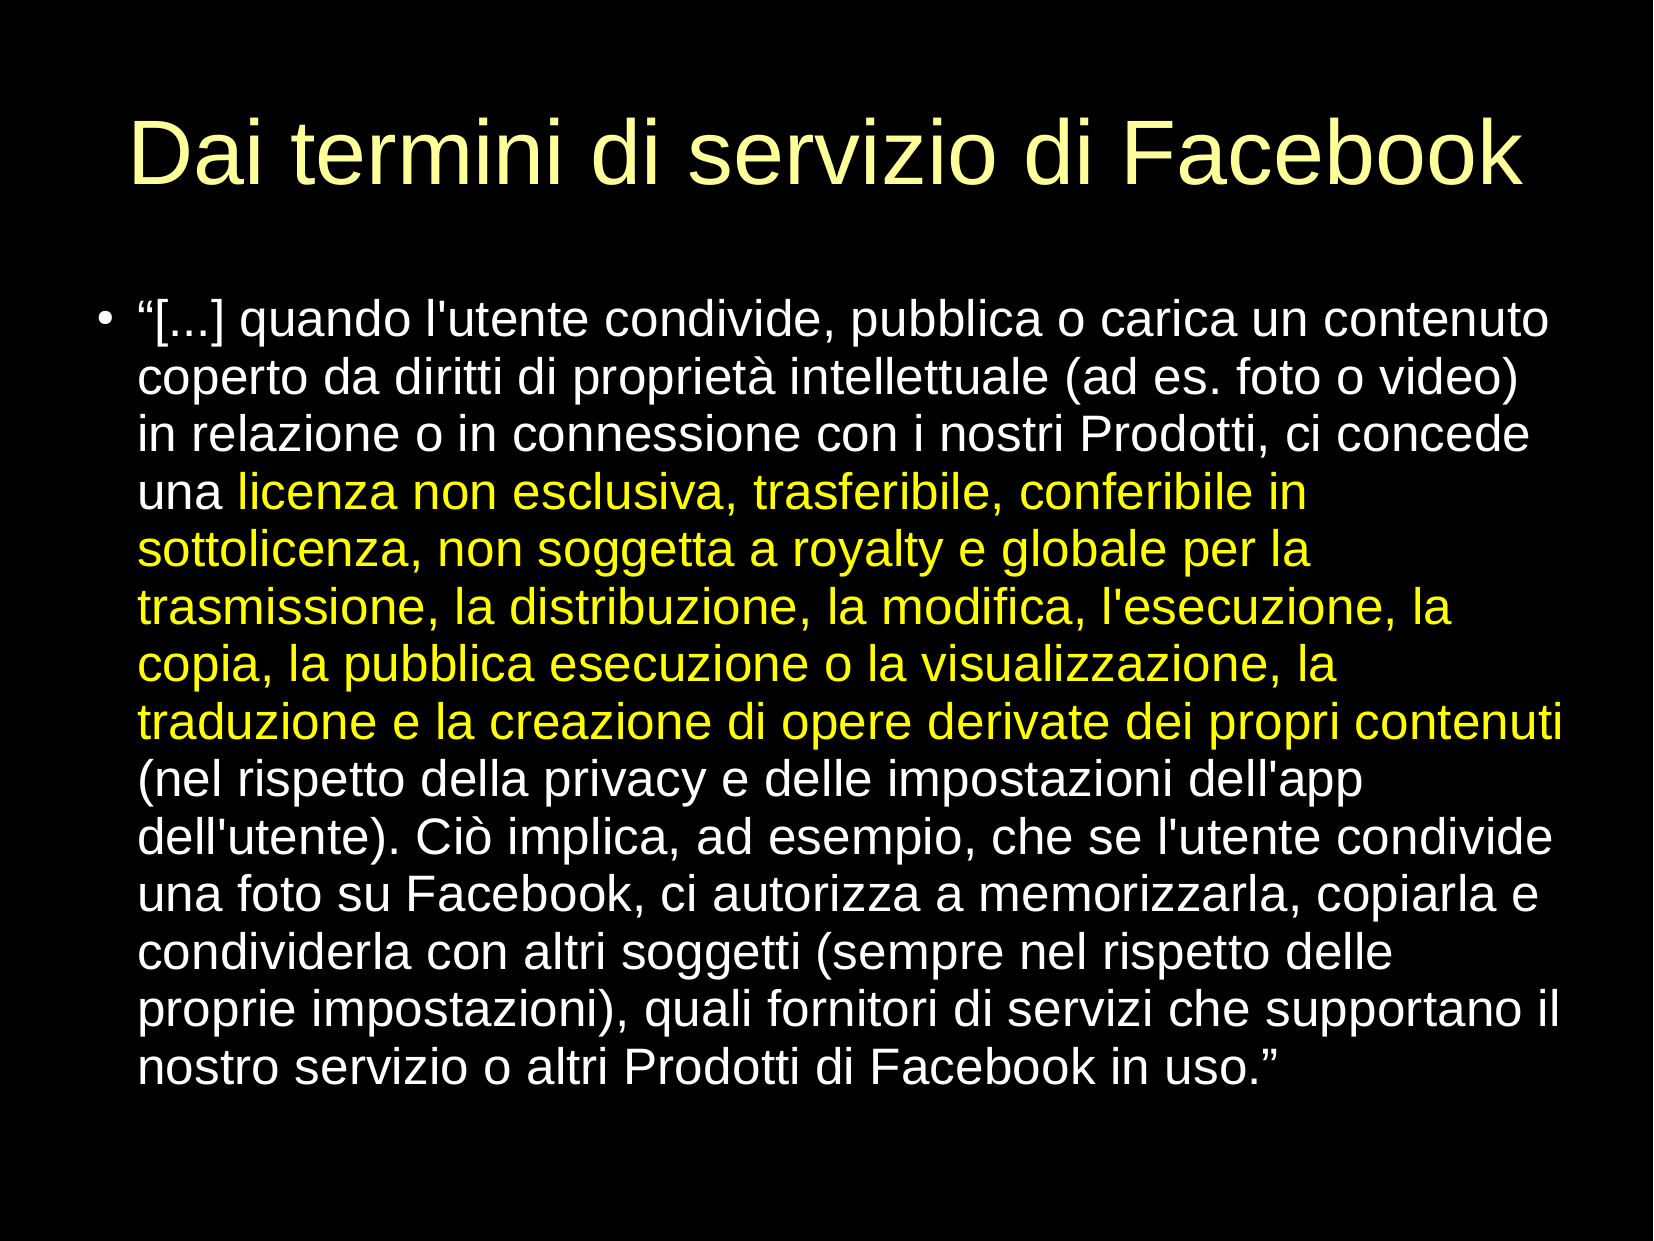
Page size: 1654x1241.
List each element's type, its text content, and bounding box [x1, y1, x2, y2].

list “[...] quando l'utente condivide, pubblica o carica un contenuto coperto da diritti di proprietà intellettuale (ad es. foto o video) in relazione o in connessione con i nostri Prodotti, ci concede una licenza non esclusiva, trasferibile, conferibile in sottolicenza, non soggetta a royalty e globale per la trasmissione, la distribuzione, la modifica, l'esecuzione, la copia, la pubblica esecuzione o la visualizzazione, la traduzione e la creazione di opere derivate dei propri contenuti (nel rispetto della privacy e delle impostazioni dell'app dell'utente). Ciò implica, ad esempio, che se l'utente condivide una foto su Facebook, ci autorizza a memorizzarla, copiarla e condividerla con altri soggetti (sempre nel rispetto delle proprie impostazioni), quali fornitori di servizi che supportano il nostro servizio o altri Prodotti di Facebook in uso.” [82, 290, 1571, 1126]
title Dai termini di servizio di Facebook [82, 49, 1571, 257]
